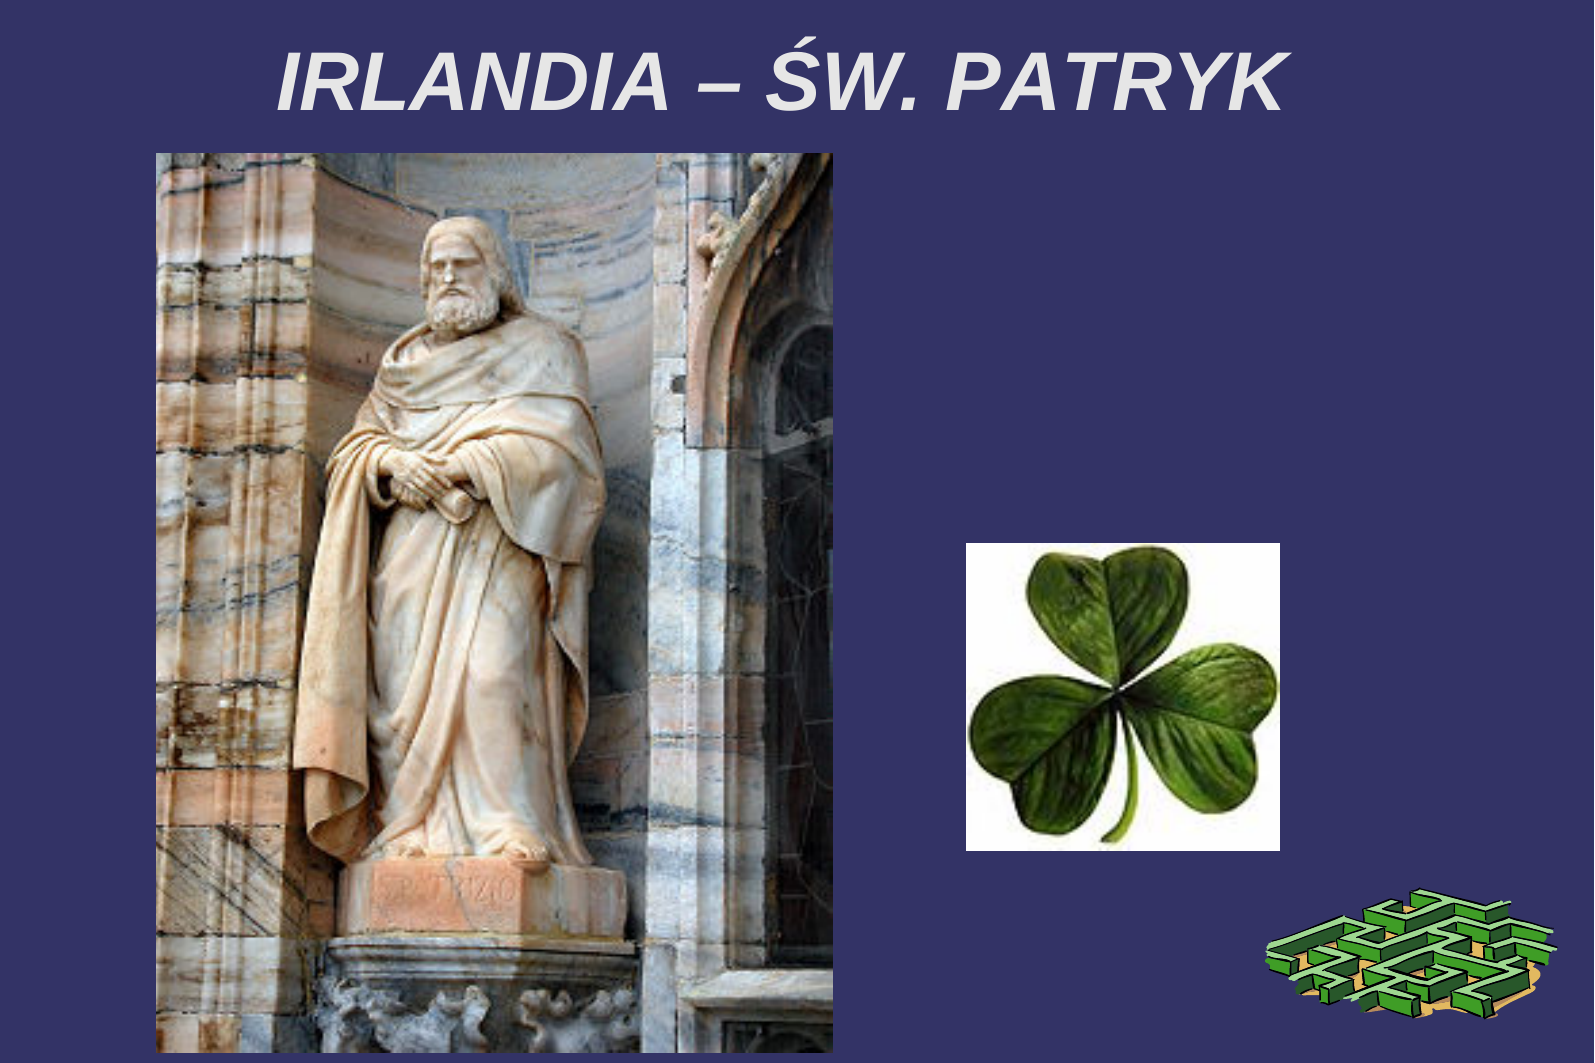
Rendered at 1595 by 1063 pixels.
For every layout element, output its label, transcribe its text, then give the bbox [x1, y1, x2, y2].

picture [966, 543, 1280, 851]
title IRLANDIA – ŚW. PATRYK [101, 0, 1464, 163]
picture [156, 153, 833, 1053]
